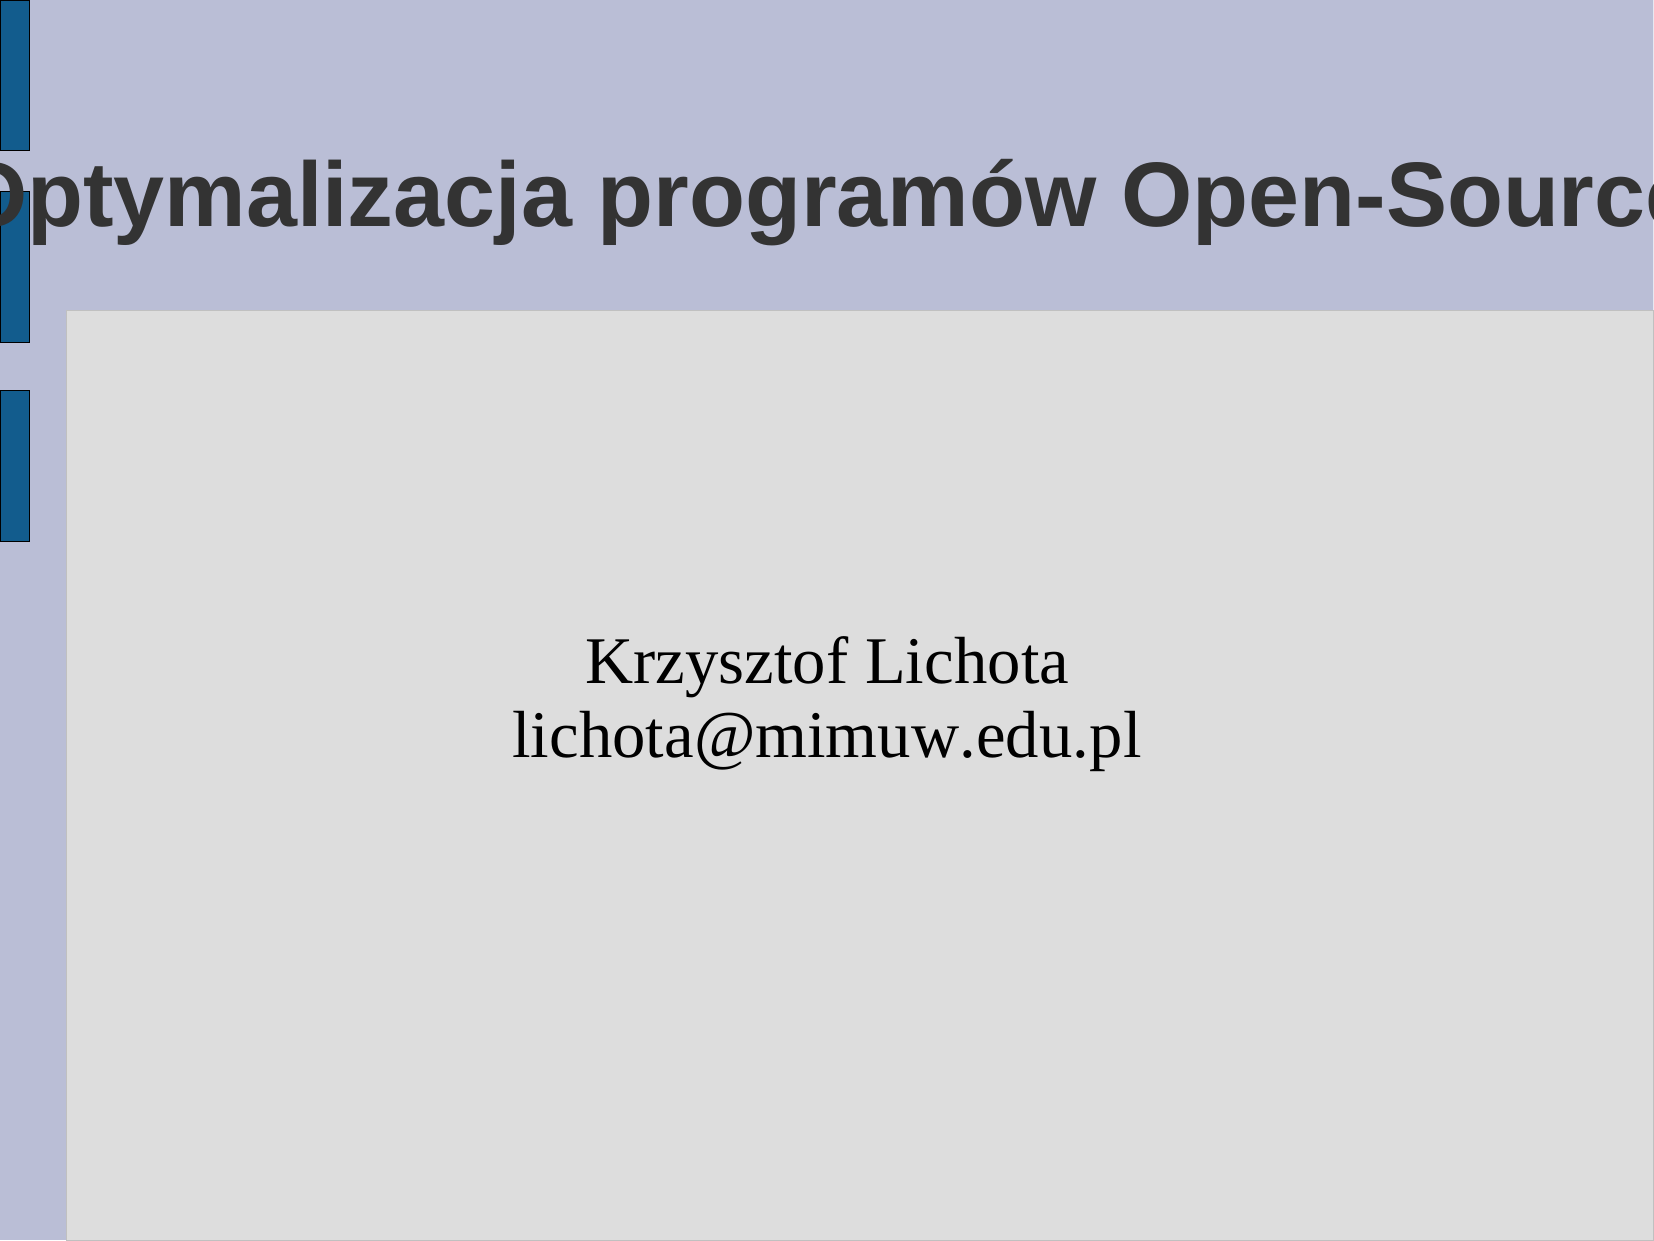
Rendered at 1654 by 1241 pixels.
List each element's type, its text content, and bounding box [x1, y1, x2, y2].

subtitle Krzysztof Lichota lichota@mimuw.edu.pl [121, 344, 1534, 1127]
title Optymalizacja programów Open-Source [112, 91, 1543, 299]
